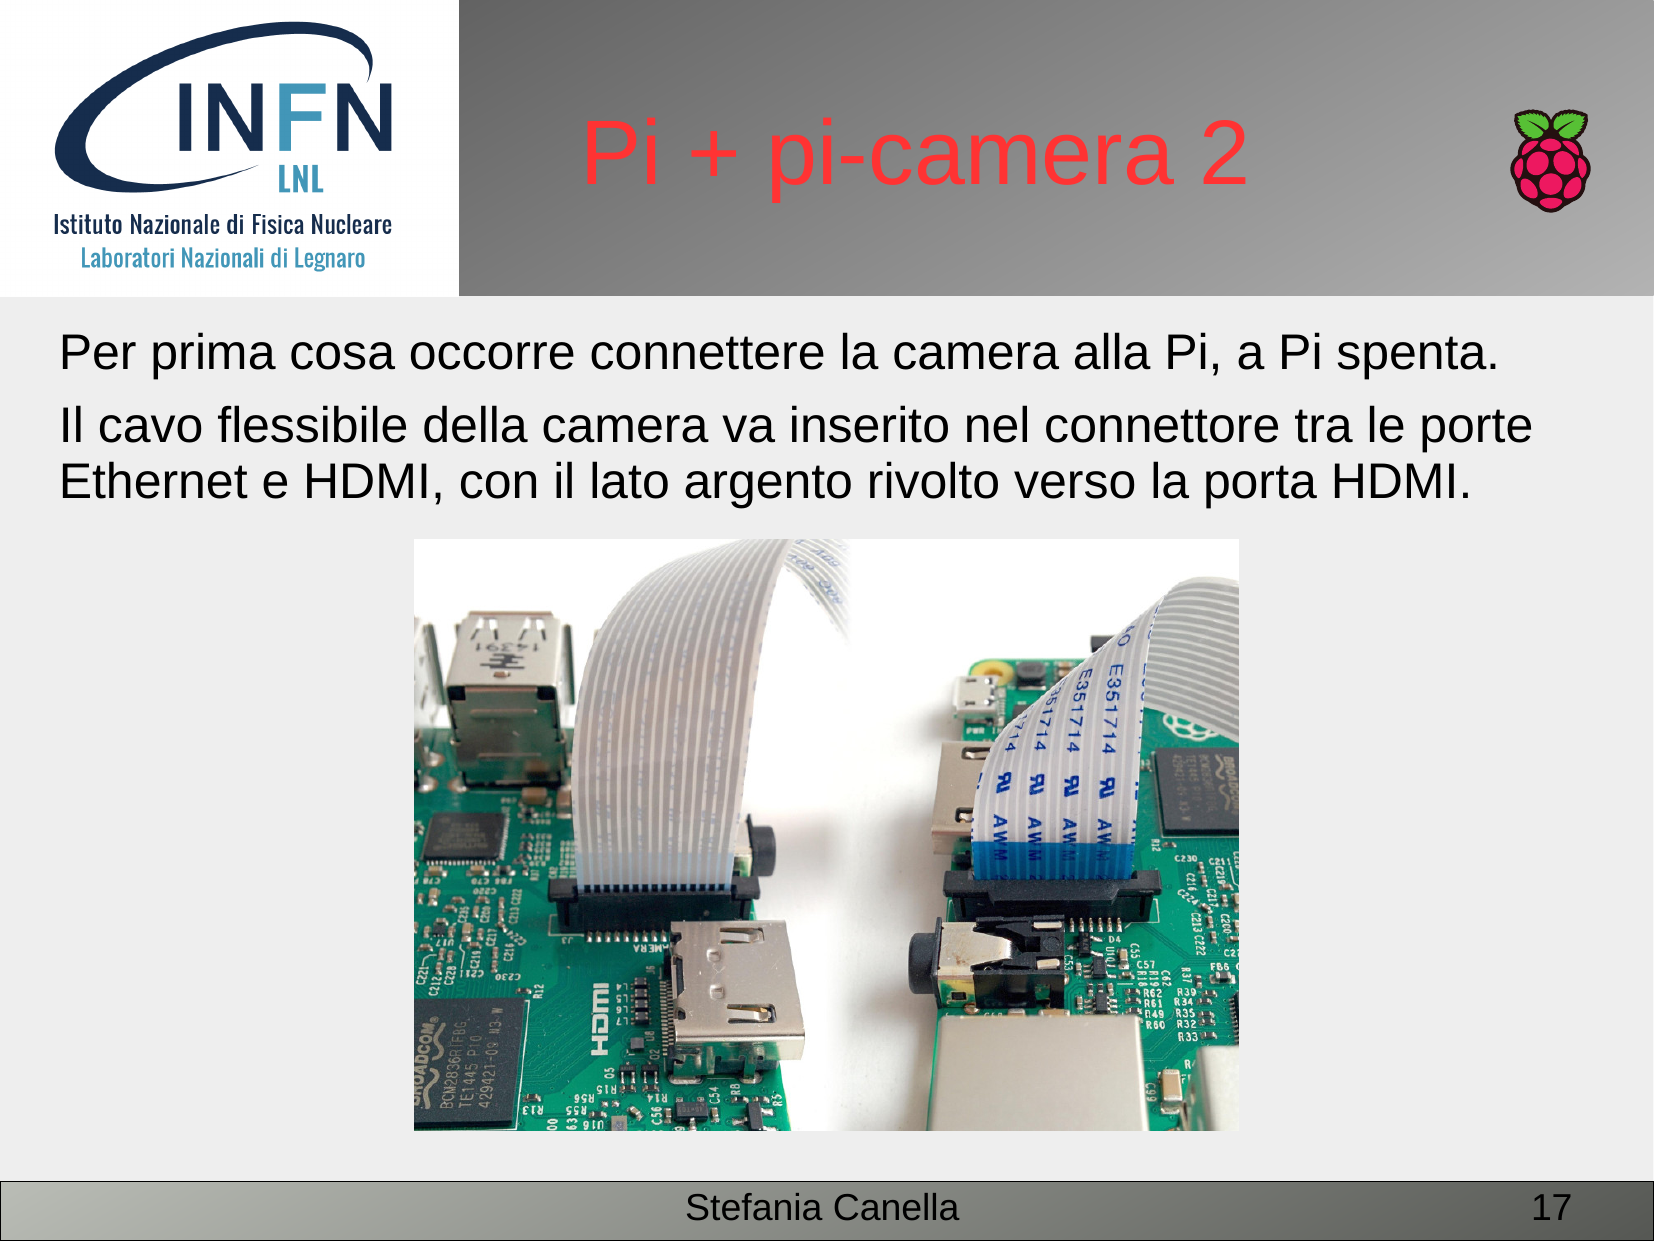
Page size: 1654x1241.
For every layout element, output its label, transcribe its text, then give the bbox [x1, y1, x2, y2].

text_box Stefania Canella [670, 1178, 984, 1241]
text_box [0, 1181, 670, 1241]
text_box [984, 1181, 1516, 1241]
title Pi + pi-camera 2 [459, 49, 1571, 257]
text_box <number> [1516, 1178, 1654, 1241]
picture [0, 0, 459, 297]
text_box [459, 0, 1654, 292]
subtitle Per prima cosa occorre connettere la camera alla Pi, a Pi spenta. Il cavo flessibile della camera va inserito nel connettore tra le porte Ethernet e HDMI, con il lato argento rivolto verso la porta HDMI. [0, 292, 1654, 541]
picture [414, 539, 1239, 1131]
